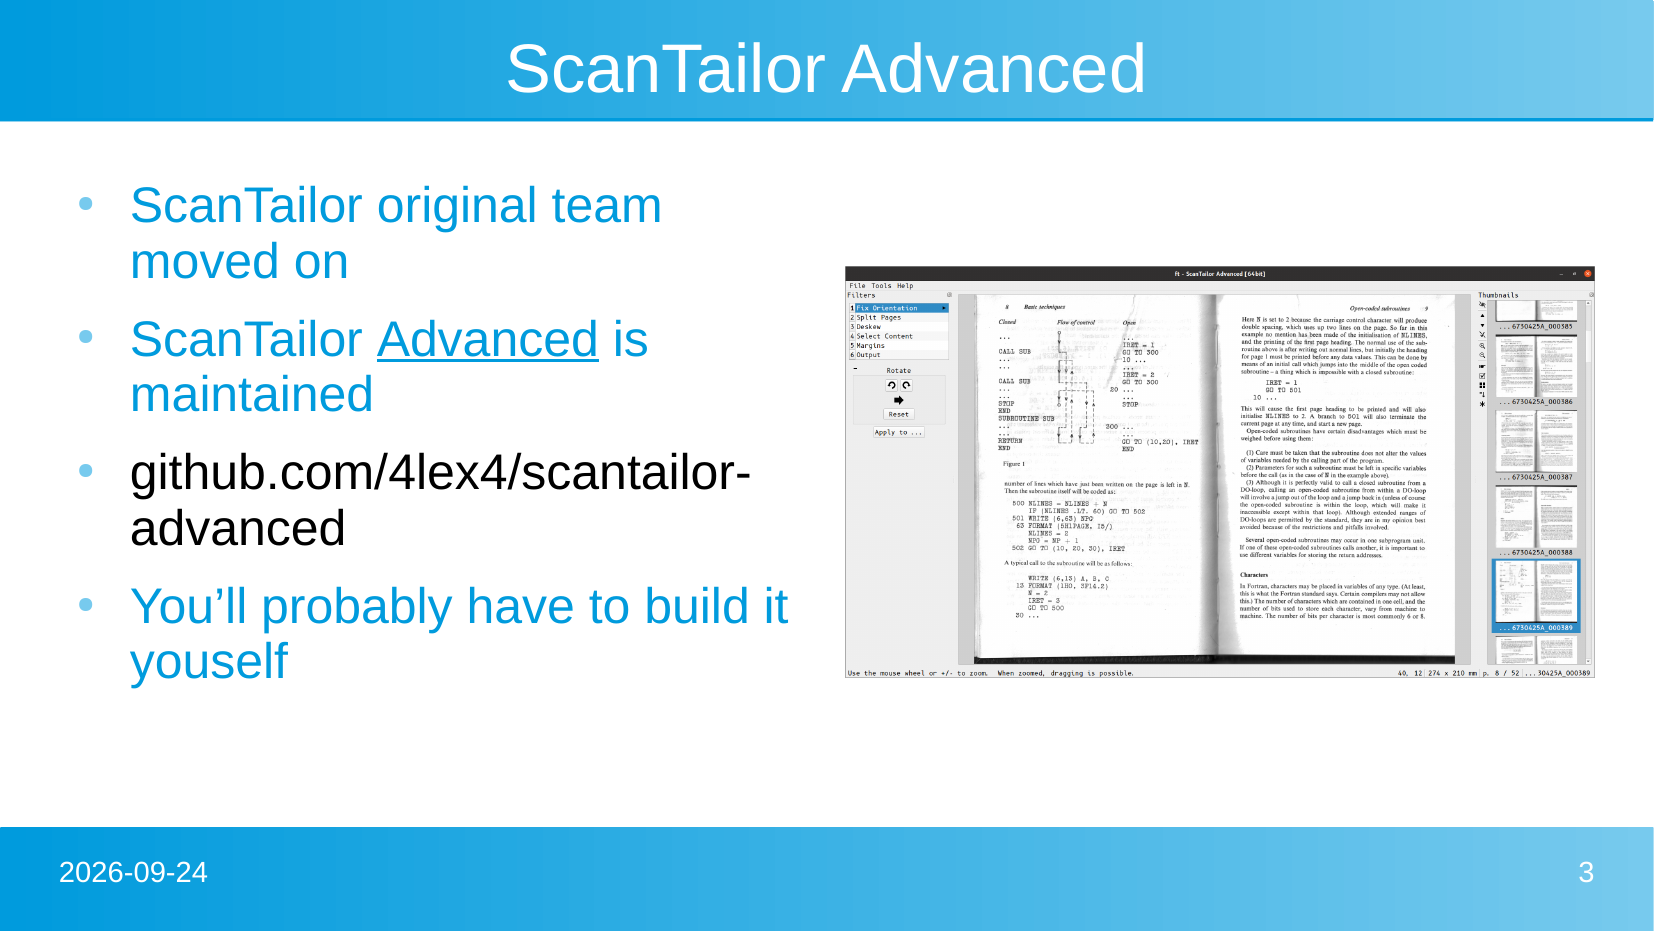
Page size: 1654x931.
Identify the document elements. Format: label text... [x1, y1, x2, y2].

title ScanTailor Advanced [59, 29, 1595, 108]
list ScanTailor original team moved on ScanTailor Advanced is maintained github.com/4lex4/scantailor-advanced You’ll probably have to build it youself [59, 177, 809, 768]
picture [845, 266, 1595, 679]
